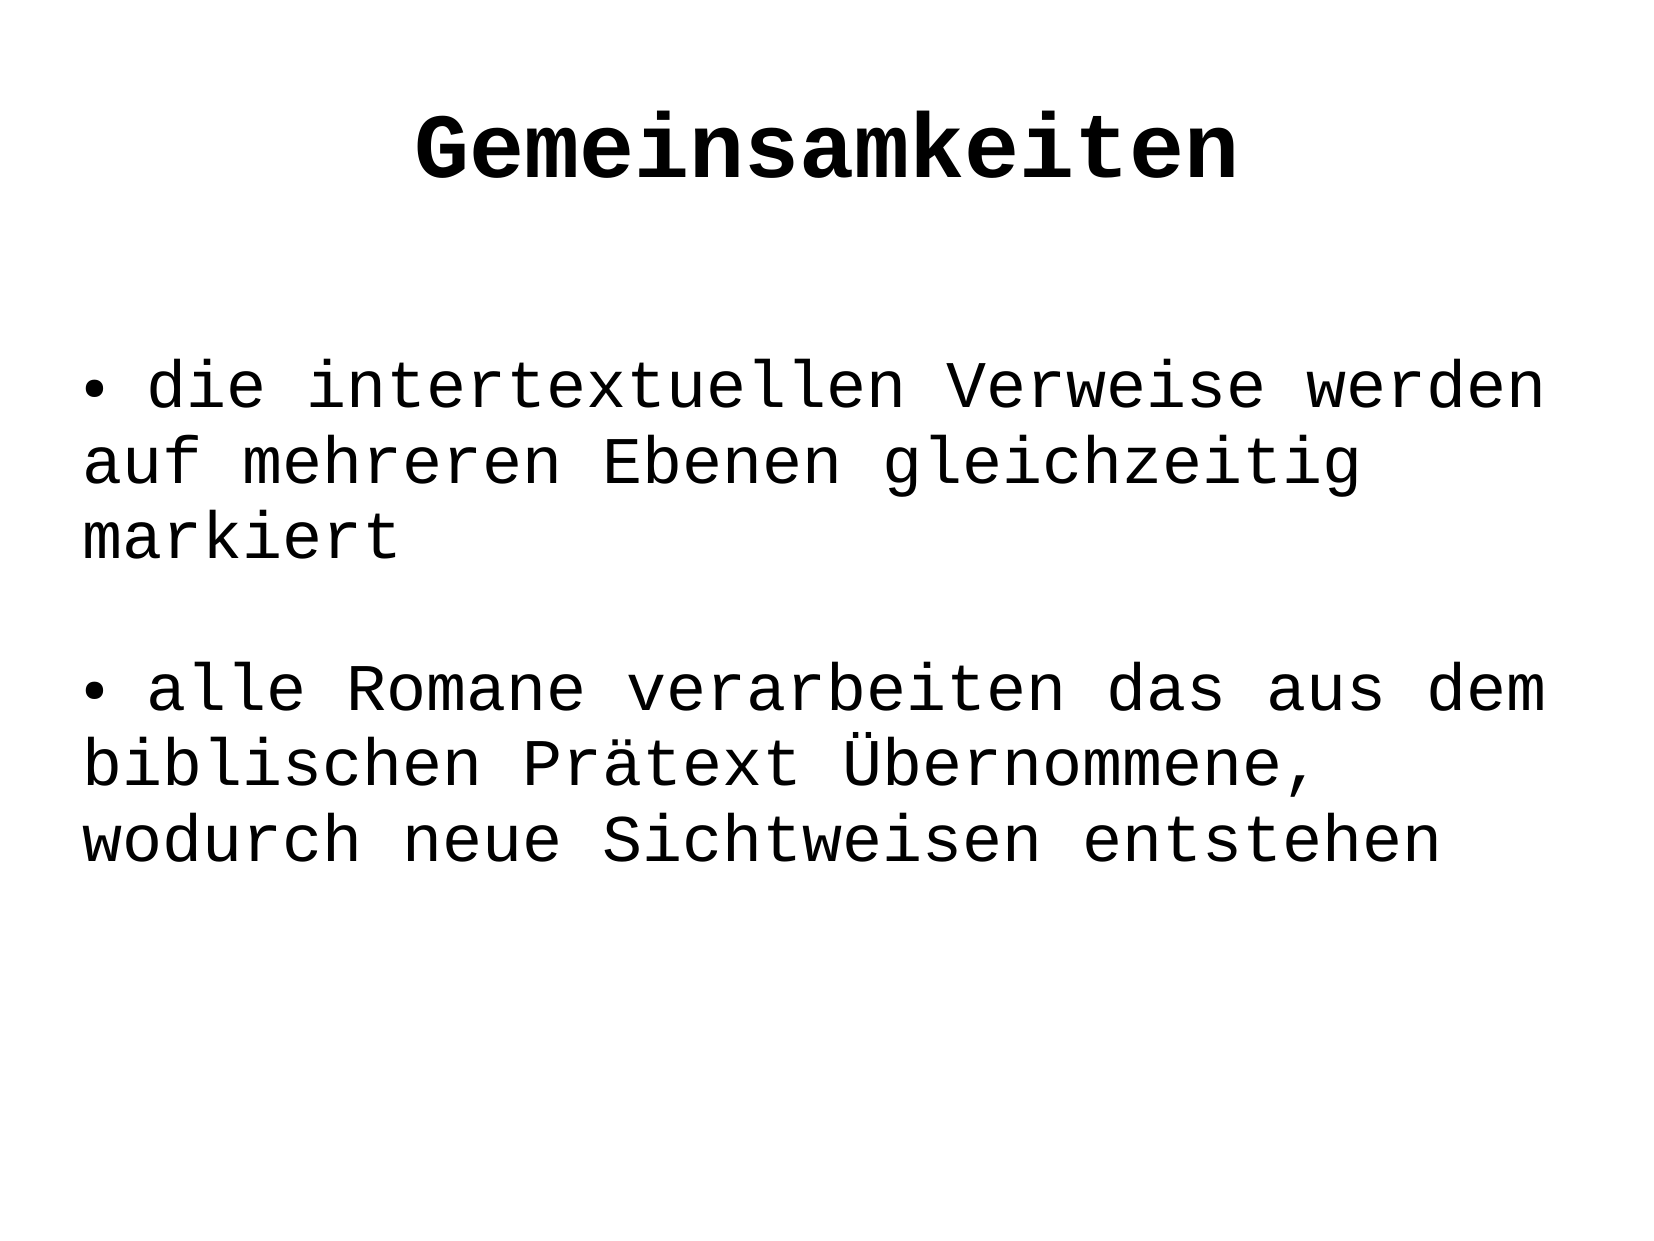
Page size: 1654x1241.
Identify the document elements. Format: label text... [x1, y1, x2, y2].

subtitle die intertextuellen Verweise werden auf mehreren Ebenen gleichzeitig markiert alle Romane verarbeiten das aus dem biblischen Prätext Übernommene, wodurch neue Sichtweisen entstehen [82, 49, 1571, 1109]
